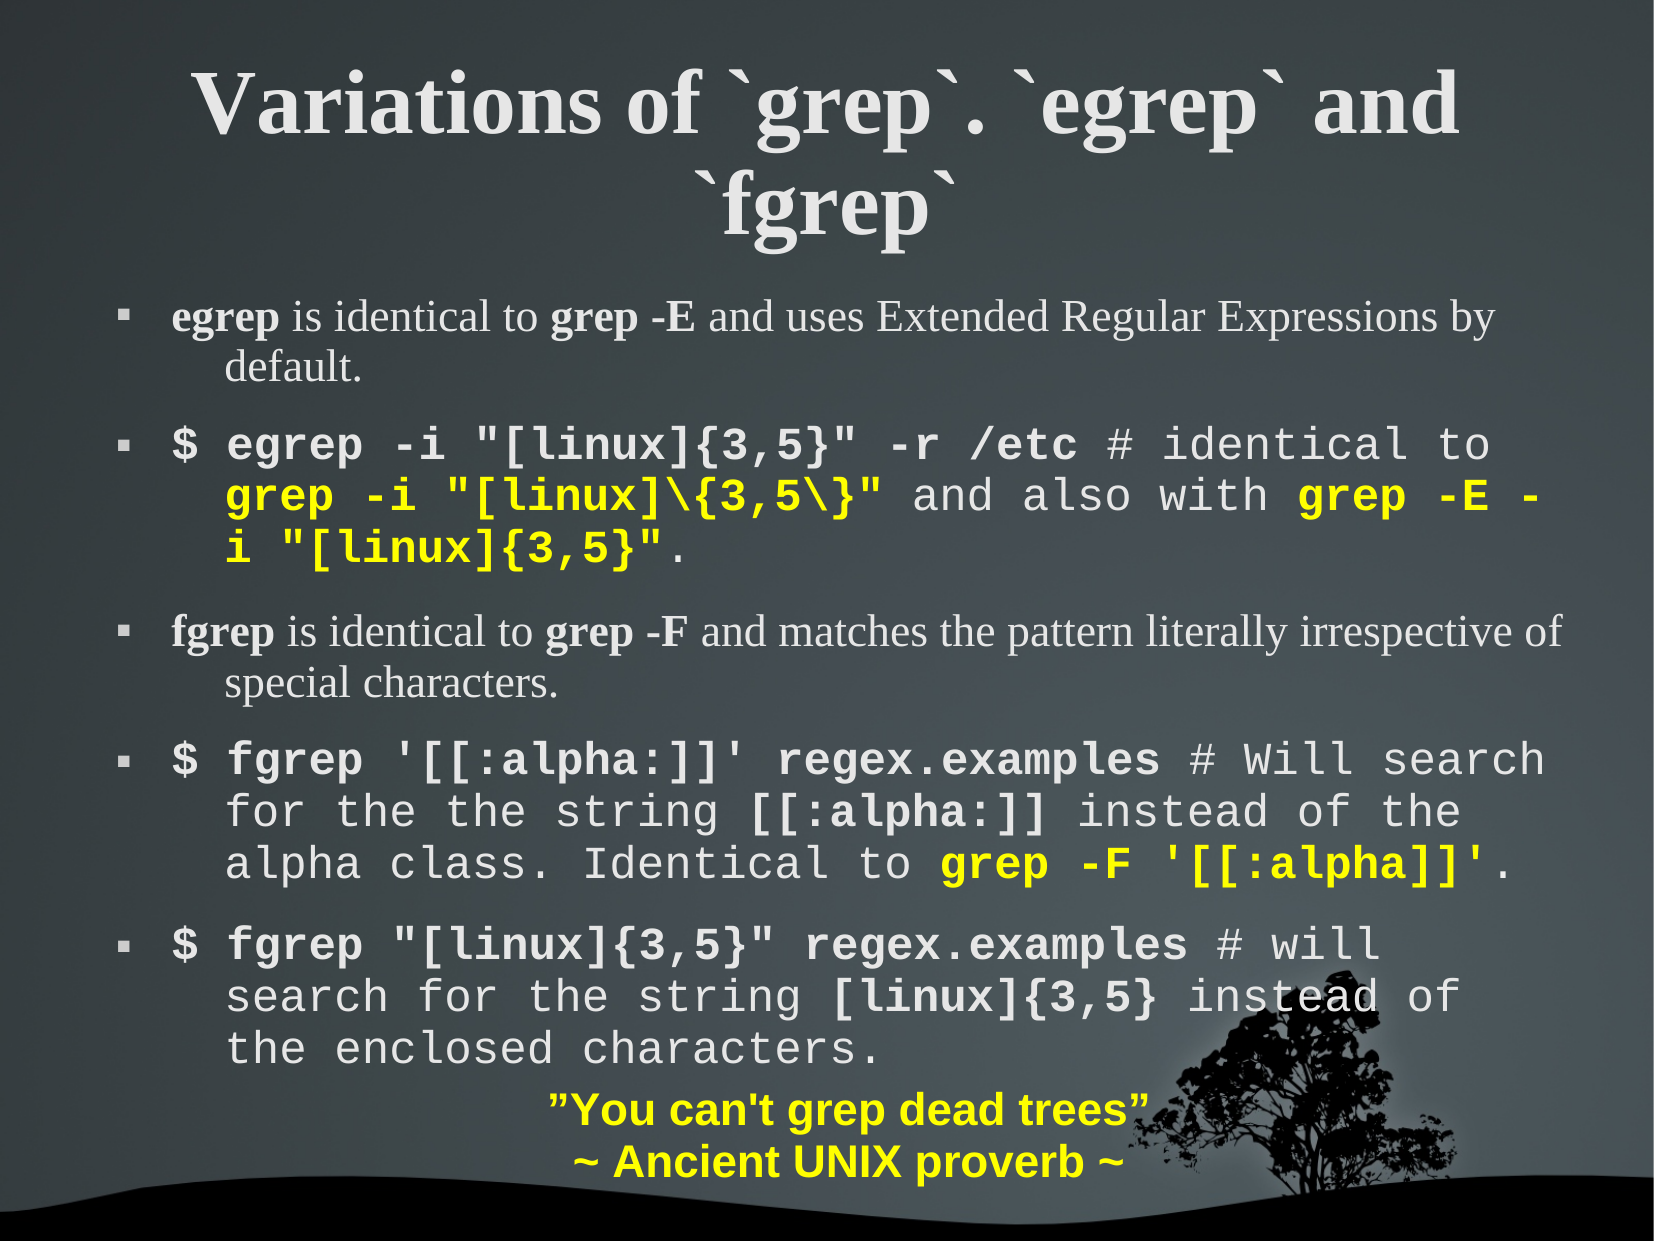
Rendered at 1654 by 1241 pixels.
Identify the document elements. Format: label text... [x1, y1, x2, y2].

text_box ”You can't grep dead trees” ~ Ancient UNIX proverb ~ [525, 1112, 1173, 1195]
list egrep is identical to grep -Ε and uses Extended Regular Expressions by default. $ egrep -i "[linux]{3,5}" -r /etc # identical to grep -i "[linux]\{3,5\}" and also with grep -Ε -i "[linux]{3,5}". fgrep is identical to grep -F and matches the pattern literally irrespective of special characters. $ fgrep '[[:alpha:]]' regex.examples # Will search for the the string [[:alpha:]] instead of the alpha class. Identical to grep -F '[[:alpha]]'. $ fgrep "[linux]{3,5}" regex.examples # will search for the string [linux]{3,5} instead of the enclosed characters. [82, 290, 1571, 1112]
picture [0, 0, 1654, 1241]
title Variations of `grep`. `egrep` and `fgrep` [82, 49, 1571, 257]
